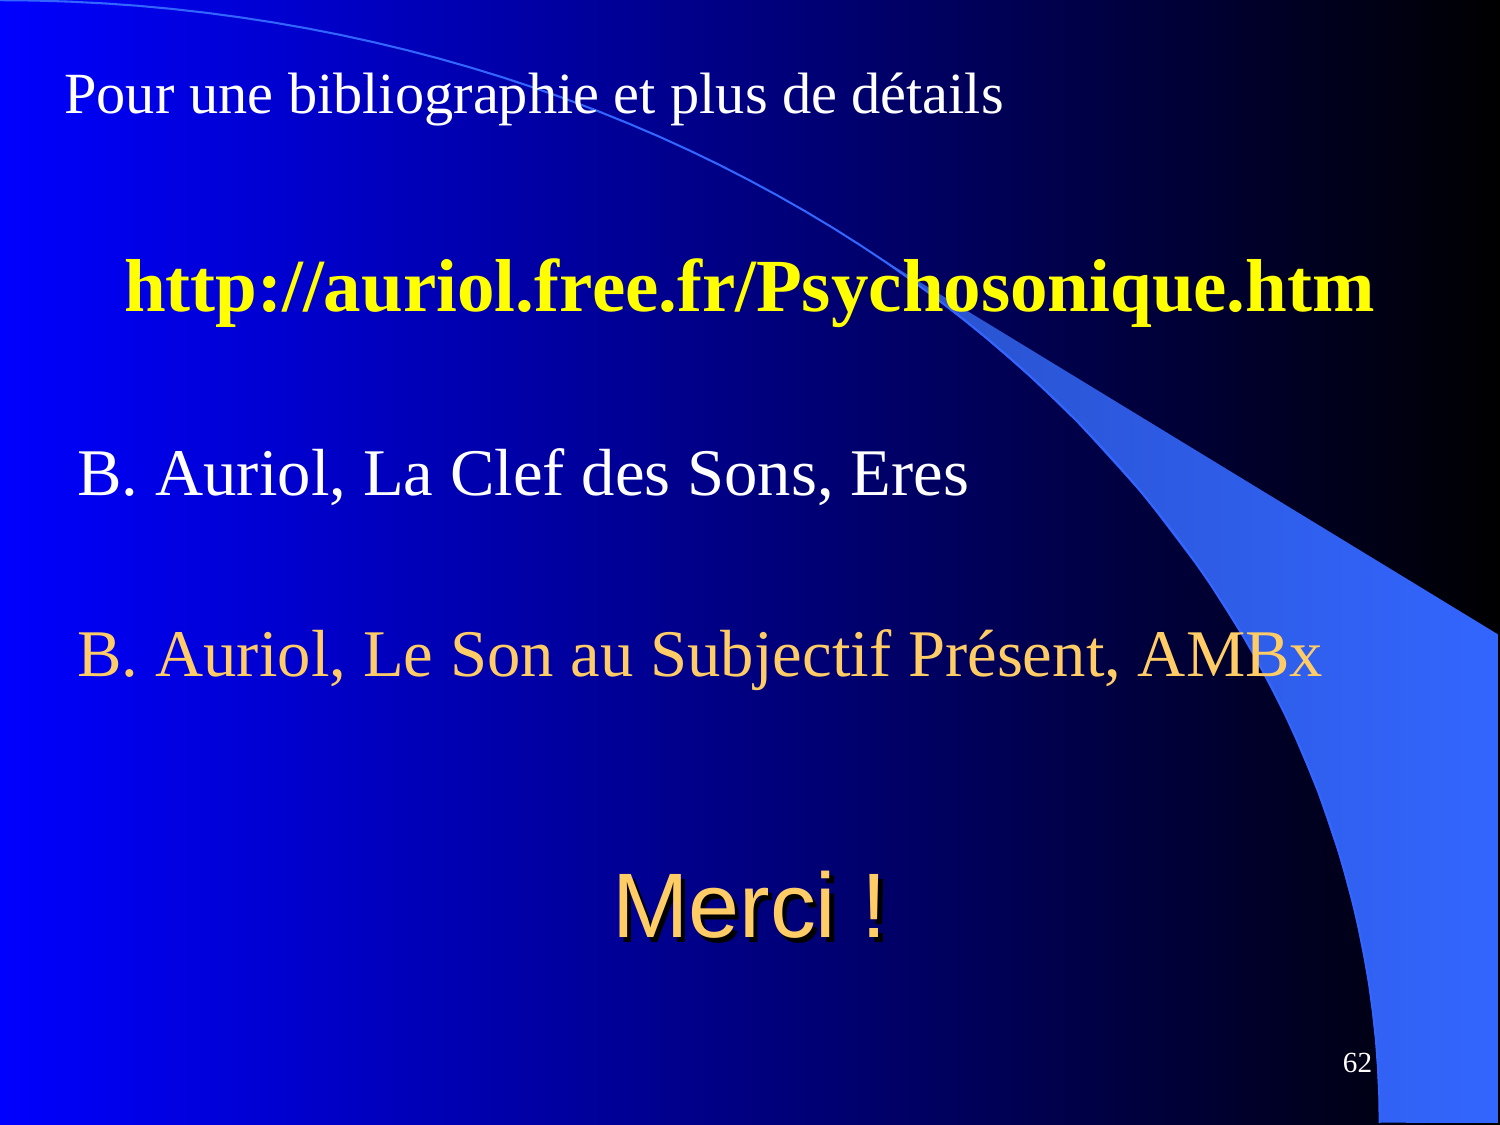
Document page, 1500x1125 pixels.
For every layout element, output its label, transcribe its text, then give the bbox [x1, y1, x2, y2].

list http://auriol.free.fr/Psychosonique.htm B. Auriol, La Clef des Sons, Eres B. Auriol, Le Son au Subjectif Présent, AMBx [62, 237, 1438, 826]
text_box Pour une bibliographie et plus de détails [49, 54, 1020, 135]
title Merci ! [112, 826, 1388, 1000]
